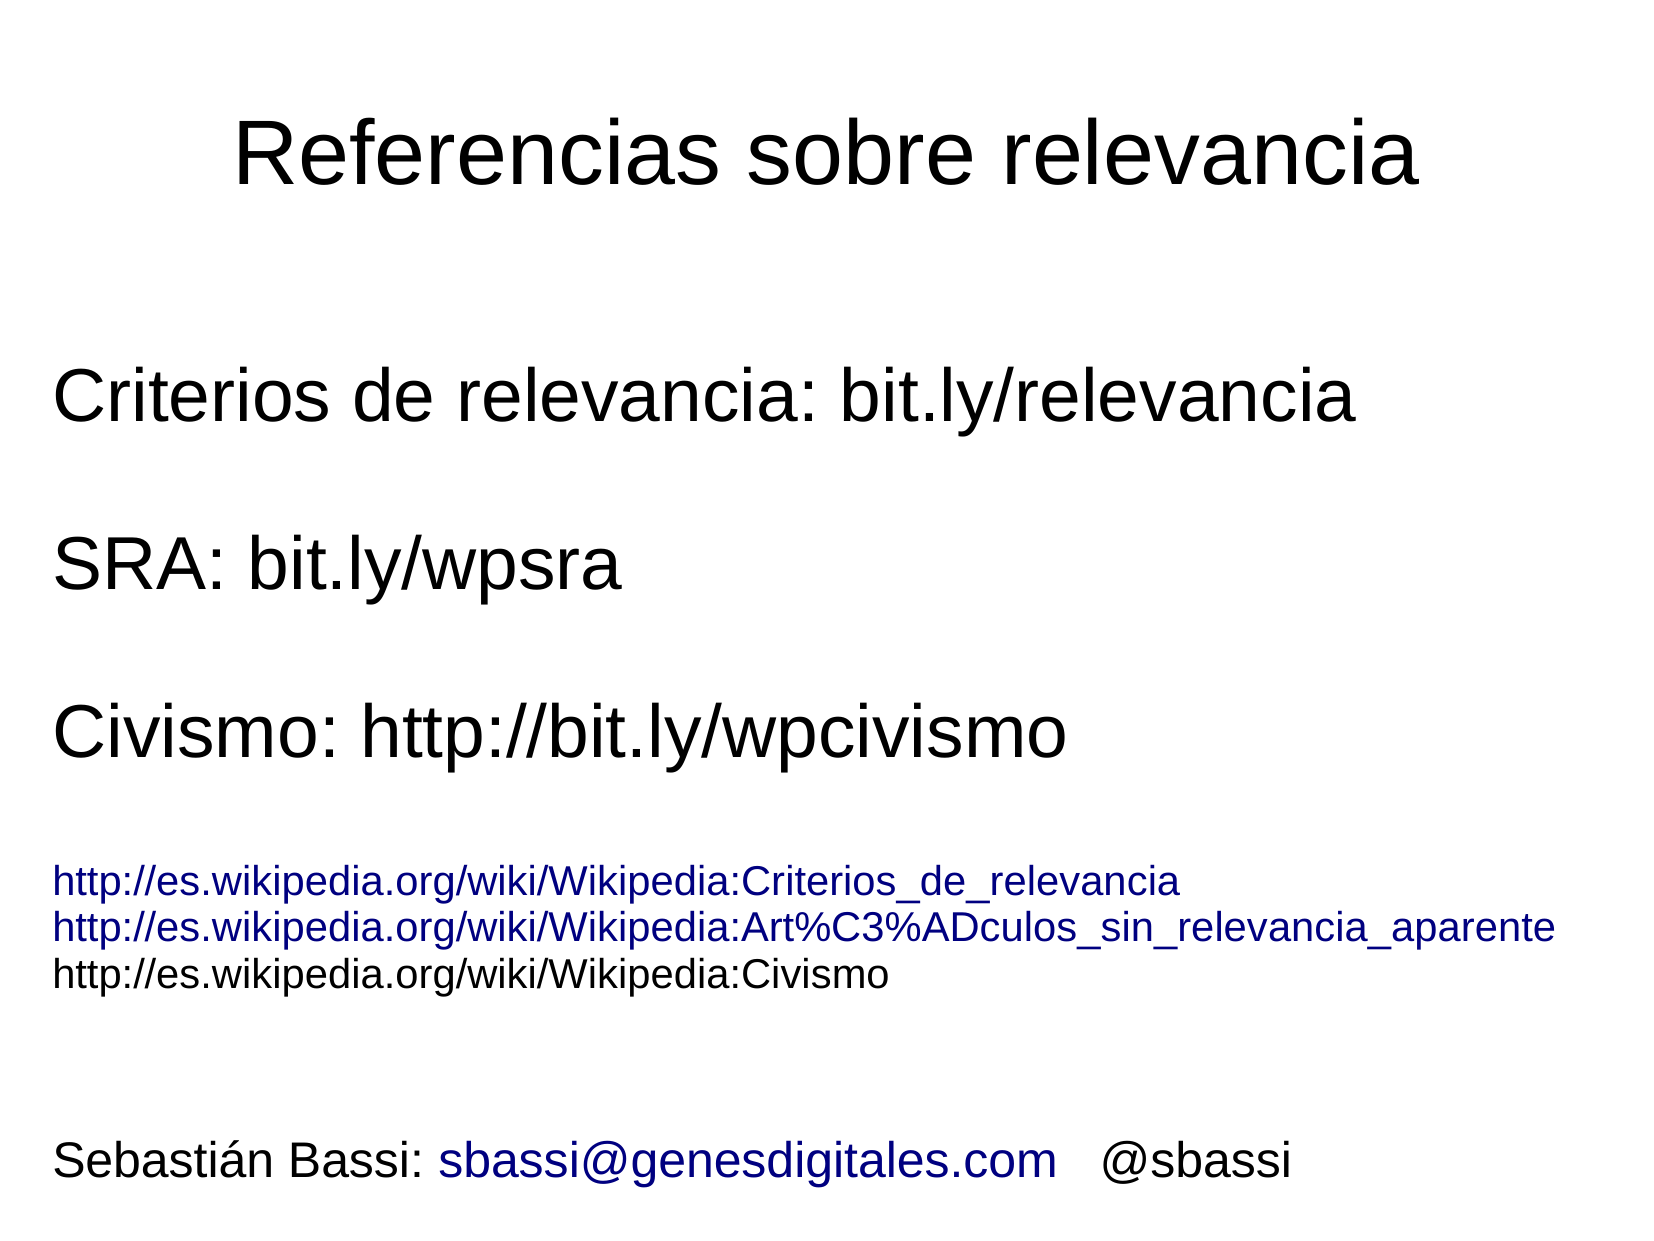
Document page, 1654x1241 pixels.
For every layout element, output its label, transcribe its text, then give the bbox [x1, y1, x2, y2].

title Referencias sobre relevancia [82, 56, 1571, 250]
text_box Sebastián Bassi: sbassi@genesdigitales.com @sbassi [37, 1125, 1313, 1196]
text_box Criterios de relevancia: bit.ly/relevancia SRA: bit.ly/wpsra Civismo: http://bit.ly/wpcivismo http://es.wikipedia.org/wiki/Wikipedia:Criterios_de_relevancia http://es.wikipedia.org/wiki/Wikipedia:Art%C3%ADculos_sin_relevancia_aparente http://es.wikipedia.org/wiki/Wikipedia:Civismo [37, 262, 1613, 1005]
